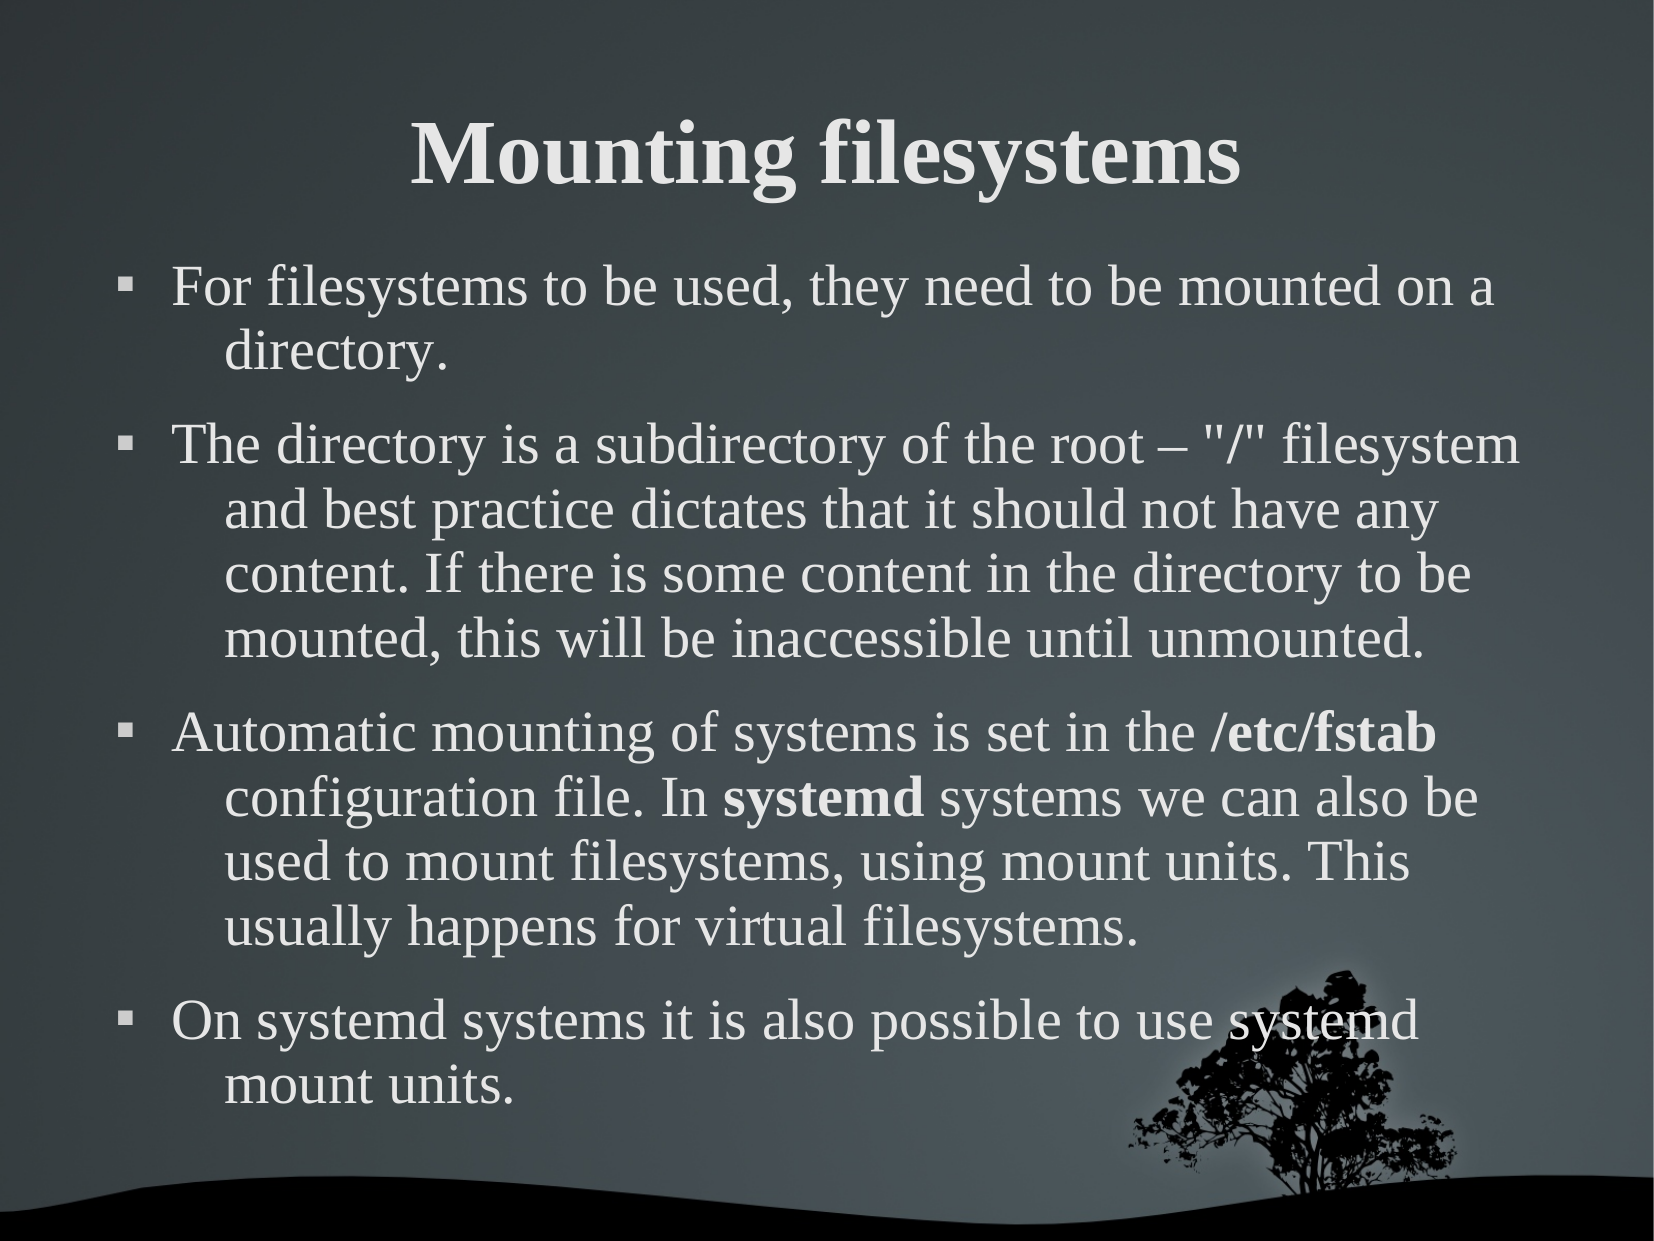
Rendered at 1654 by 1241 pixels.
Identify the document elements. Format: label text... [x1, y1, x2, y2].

list For filesystems to be used, they need to be mounted on a directory. The directory is a subdirectory of the root – "/" filesystem and best practice dictates that it should not have any content. If there is some content in the directory to be mounted, this will be inaccessible until unmounted. Automatic mounting of systems is set in the /etc/fstab configuration file. In systemd systems we can also be used to mount filesystems, using mount units. This usually happens for virtual filesystems. On systemd systems it is also possible to use systemd mount units. [82, 253, 1571, 1117]
picture [0, 0, 1654, 1241]
title Mounting filesystems [82, 33, 1571, 253]
